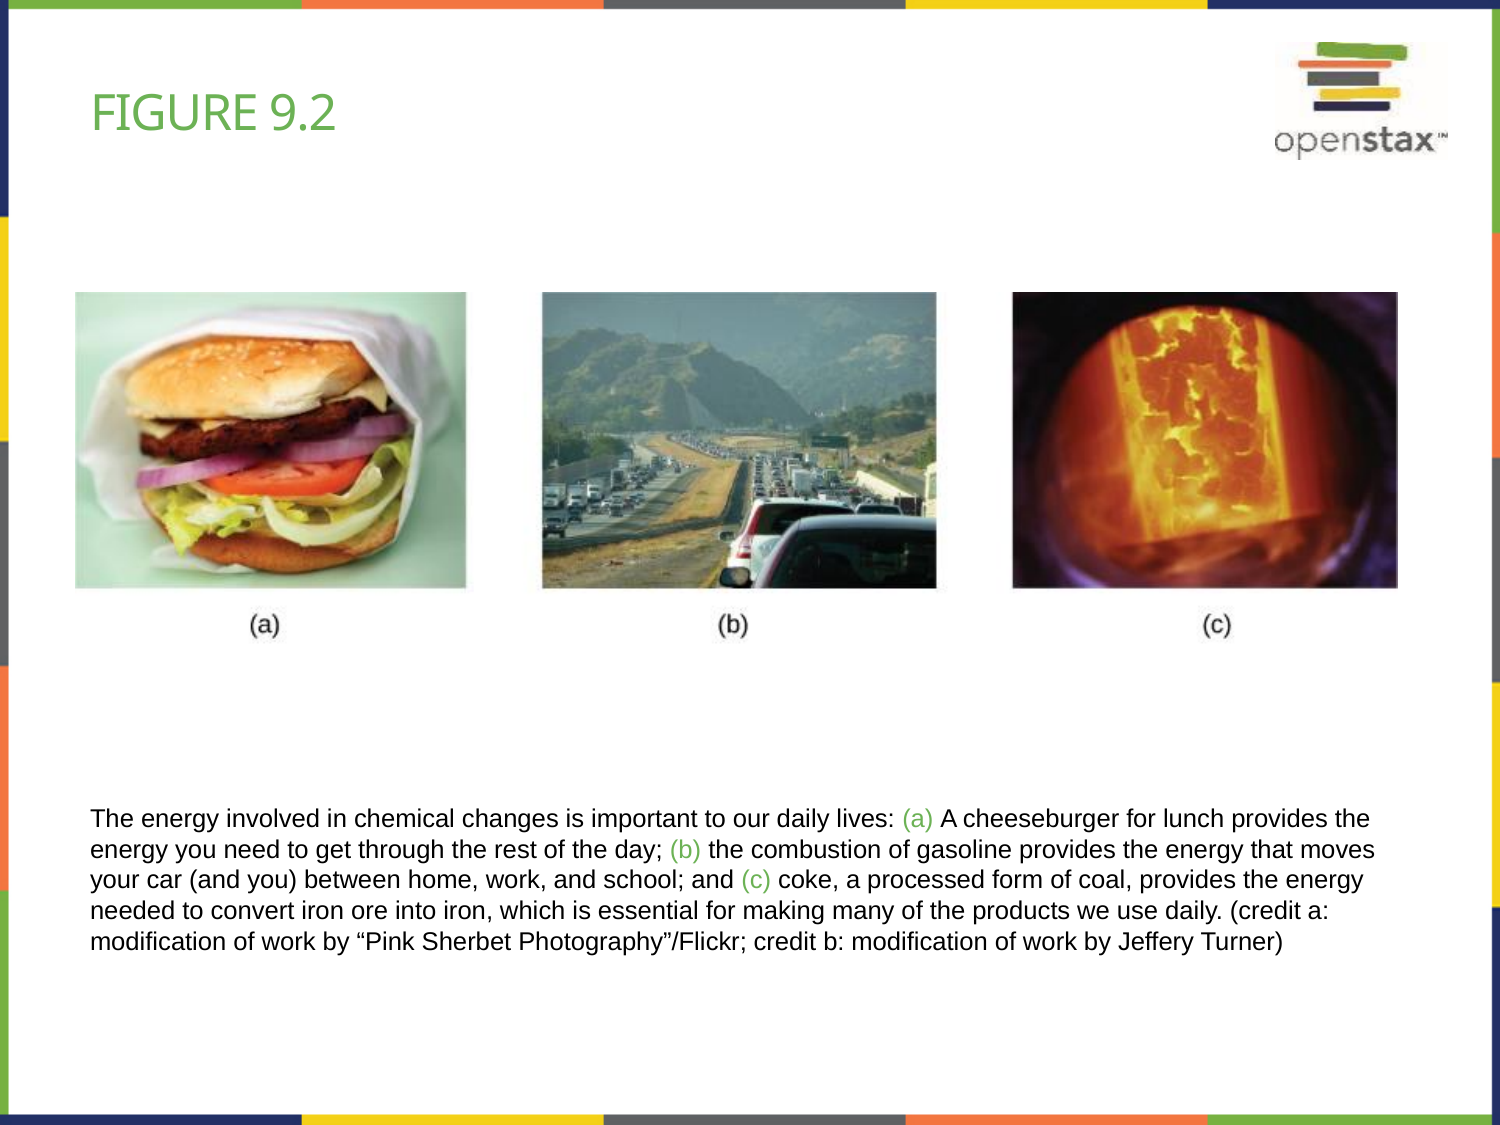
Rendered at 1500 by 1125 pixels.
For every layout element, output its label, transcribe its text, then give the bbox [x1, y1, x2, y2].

picture [0, 0, 1500, 1125]
title Figure 9.2 [75, 39, 1398, 148]
list The energy involved in chemical changes is important to our daily lives: (a) A cheeseburger for lunch provides the energy you need to get through the rest of the day; (b) the combustion of gasoline provides the energy that moves your car (and you) between home, work, and school; and (c) coke, a processed form of coal, provides the energy needed to convert iron ore into iron, which is essential for making many of the products we use daily. (credit a: modification of work by “Pink Sherbet Photography”/Flickr; credit b: modification of work by Jeffery Turner) [75, 794, 1398, 986]
